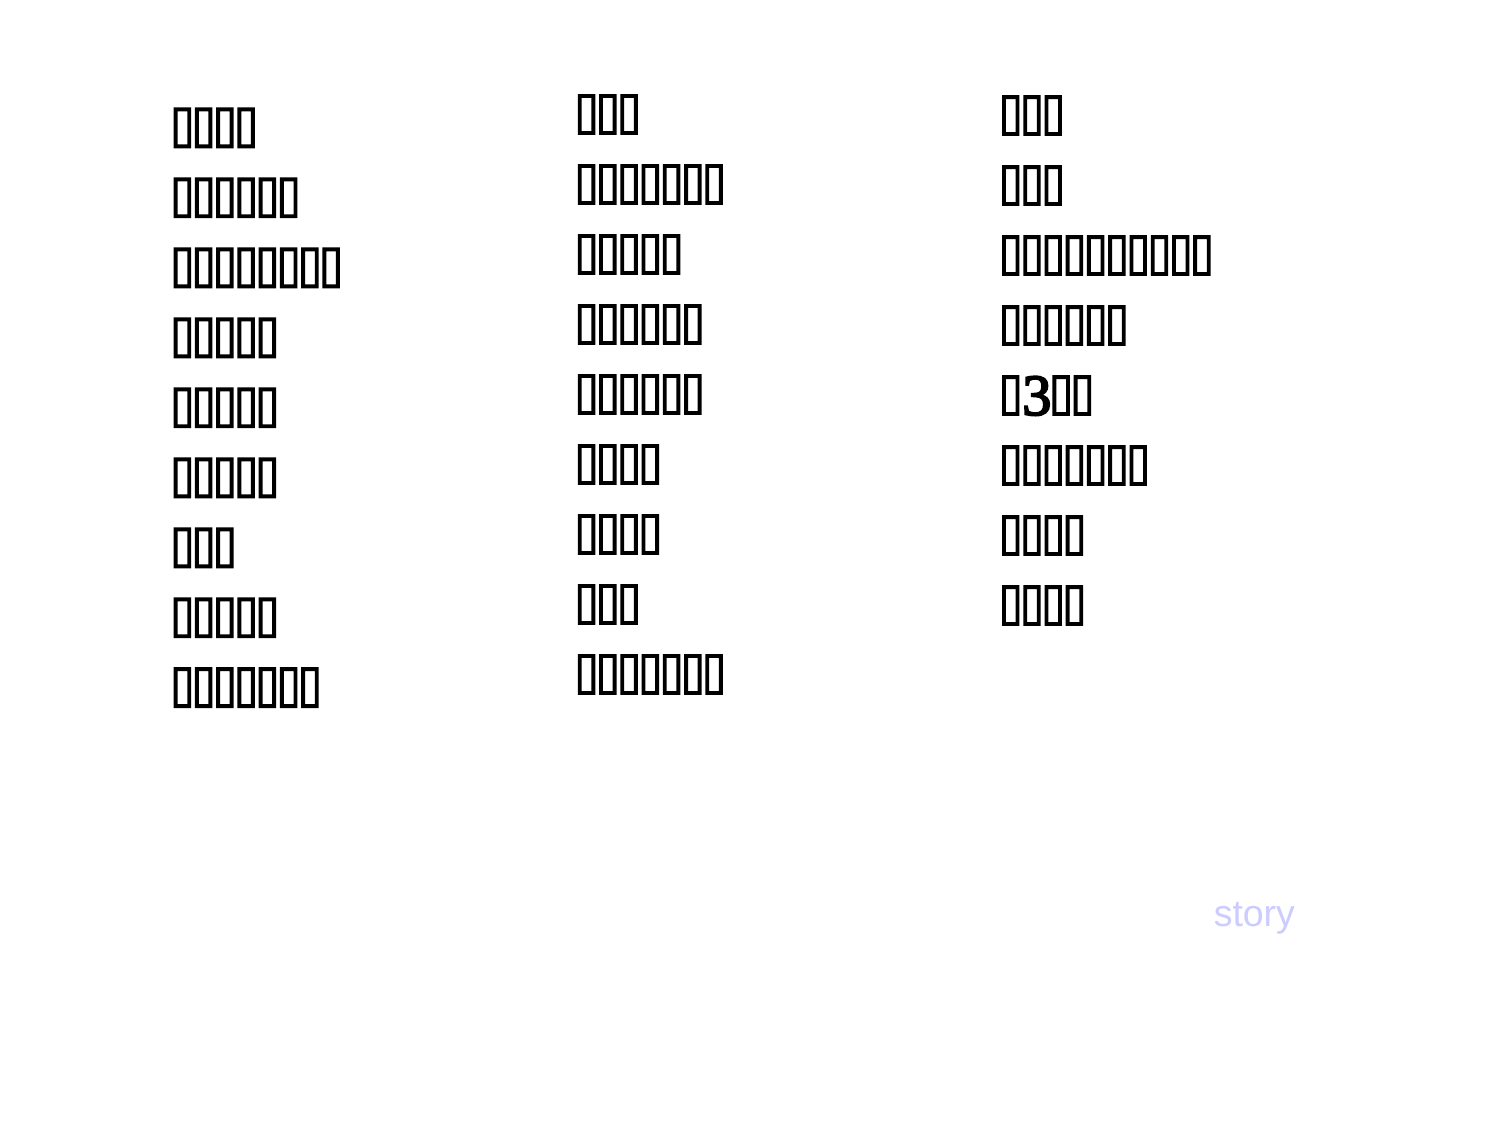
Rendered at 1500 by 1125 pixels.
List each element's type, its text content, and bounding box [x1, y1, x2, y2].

text_box          [158, 81, 358, 727]
text_box         [986, 68, 1353, 645]
text_box          [562, 67, 741, 714]
text_box story [1198, 881, 1310, 942]
